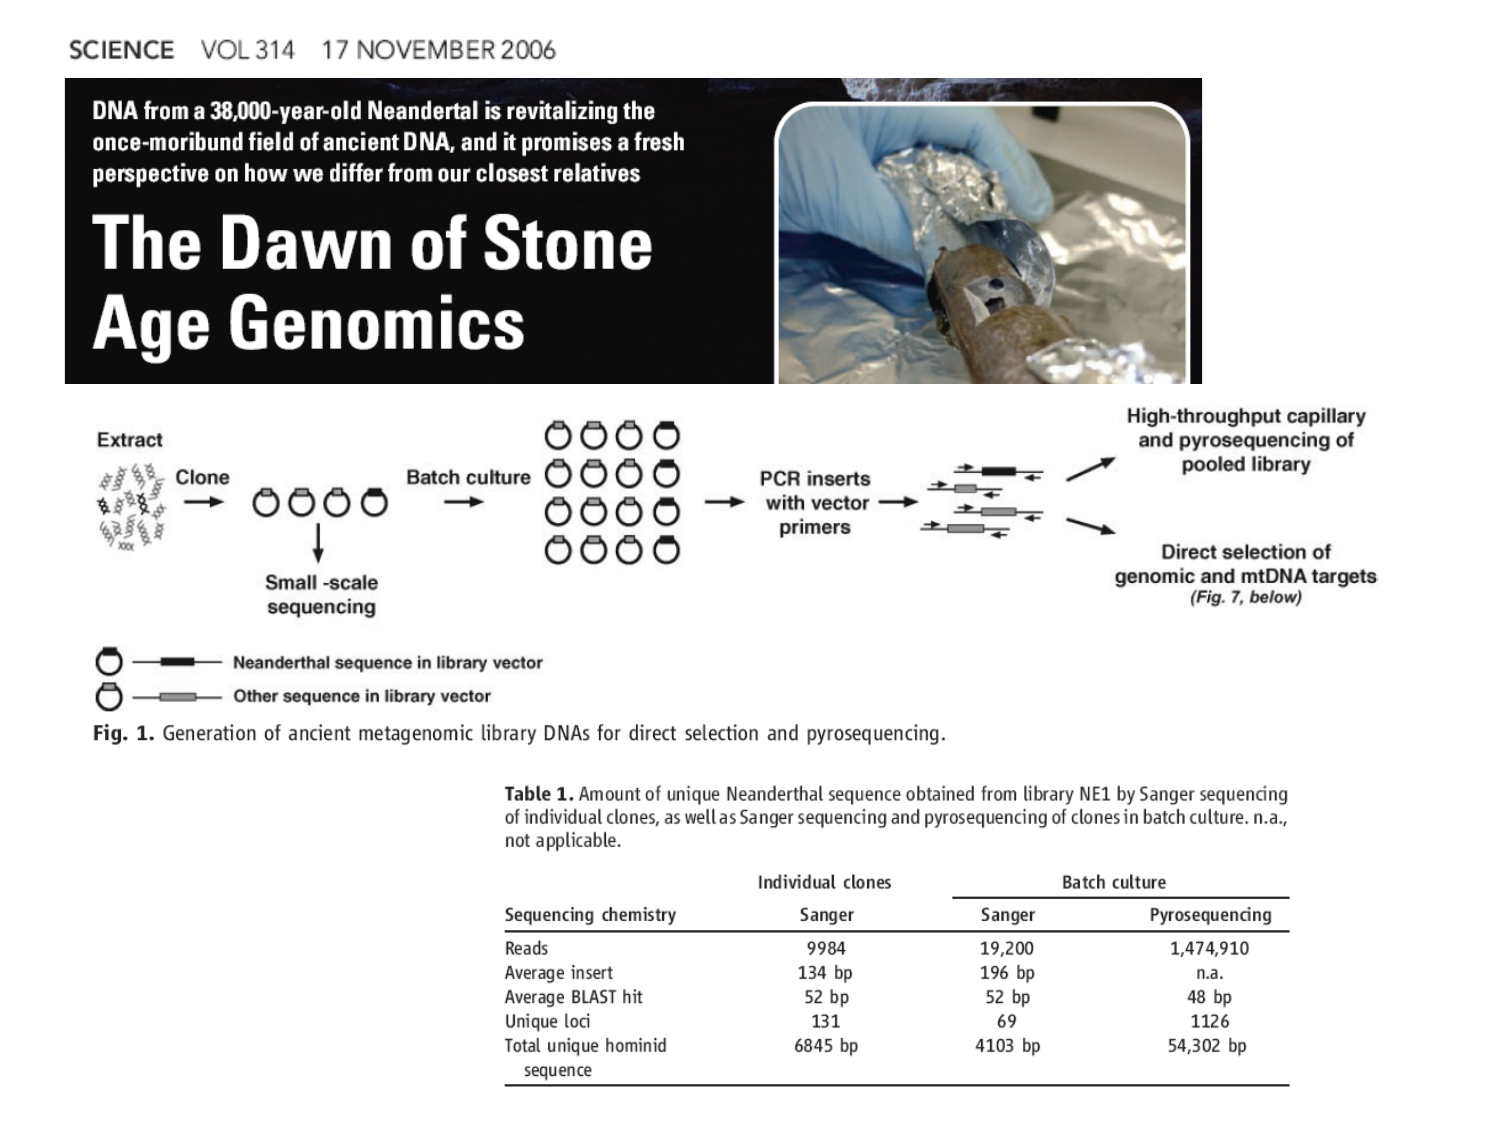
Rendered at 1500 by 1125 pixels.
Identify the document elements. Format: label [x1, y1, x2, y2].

picture [64, 30, 568, 71]
picture [490, 774, 1301, 1097]
picture [64, 397, 1392, 753]
picture [64, 78, 1203, 384]
